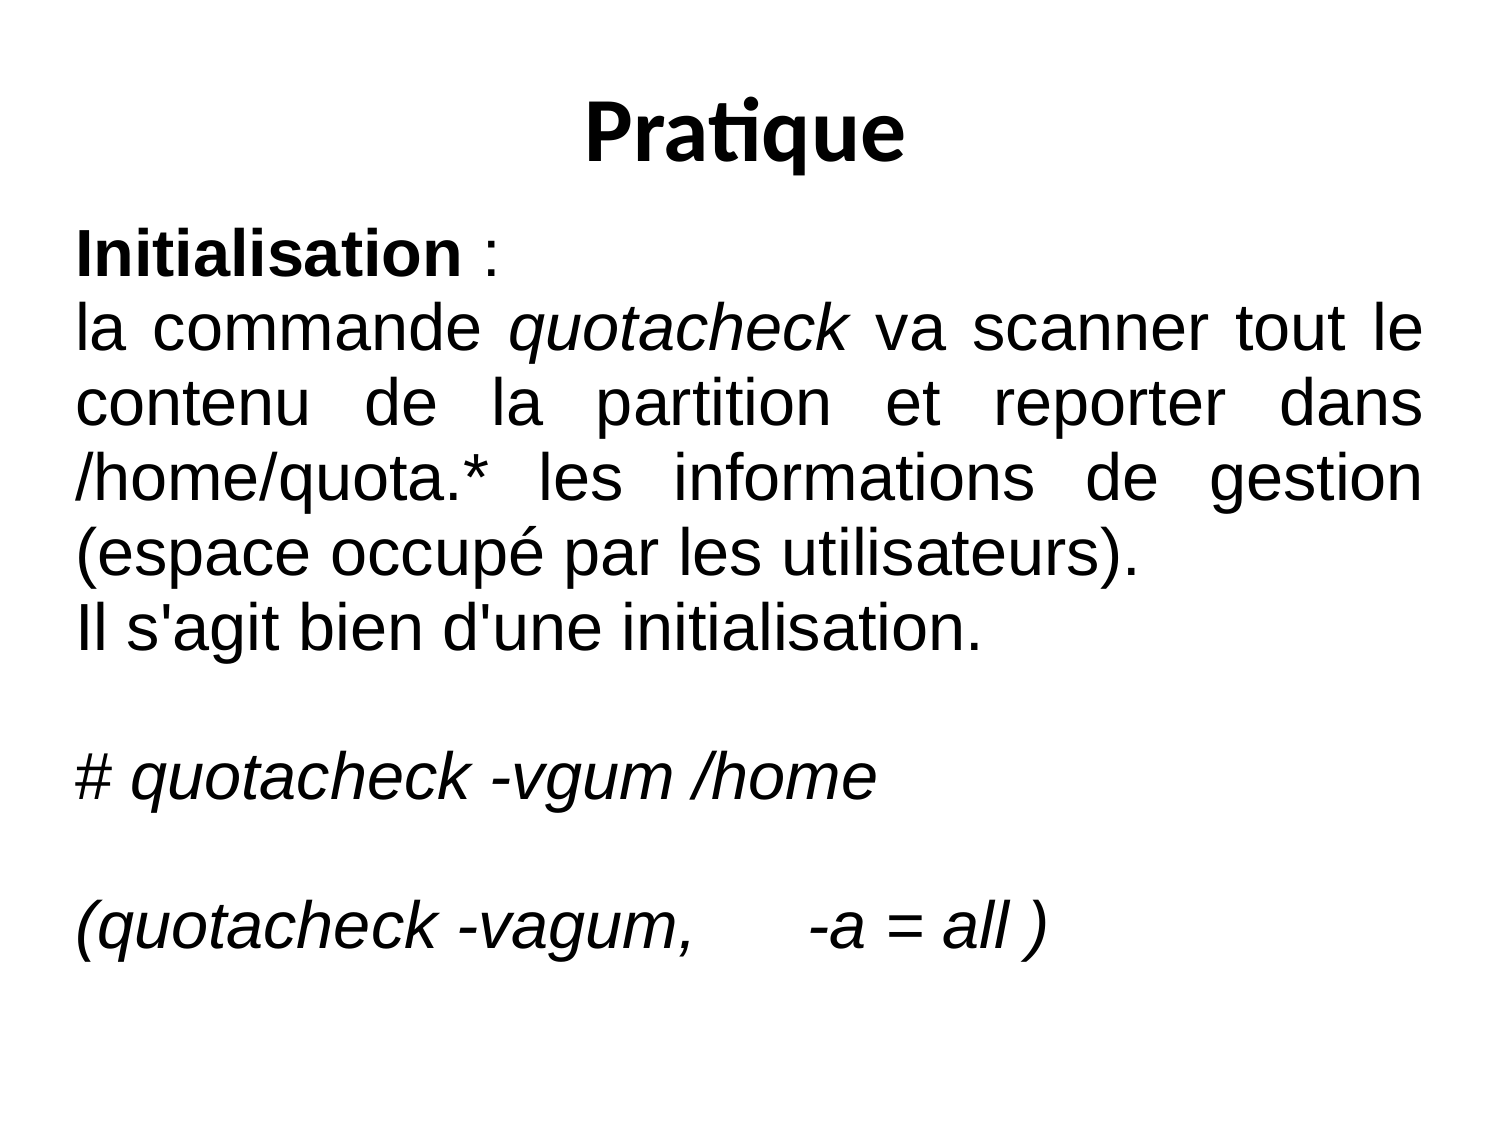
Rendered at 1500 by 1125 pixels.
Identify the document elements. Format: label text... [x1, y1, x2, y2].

subtitle Initialisation : la commande quotacheck va scanner tout le contenu de la partition et reporter dans /home/quota.* les informations de gestion (espace occupé par les utilisateurs). Il s'agit bien d'une initialisation. # quotacheck -vgum /home (quotacheck -vagum, -a = all ) [75, 215, 1425, 964]
title Pratique [75, 45, 1425, 215]
